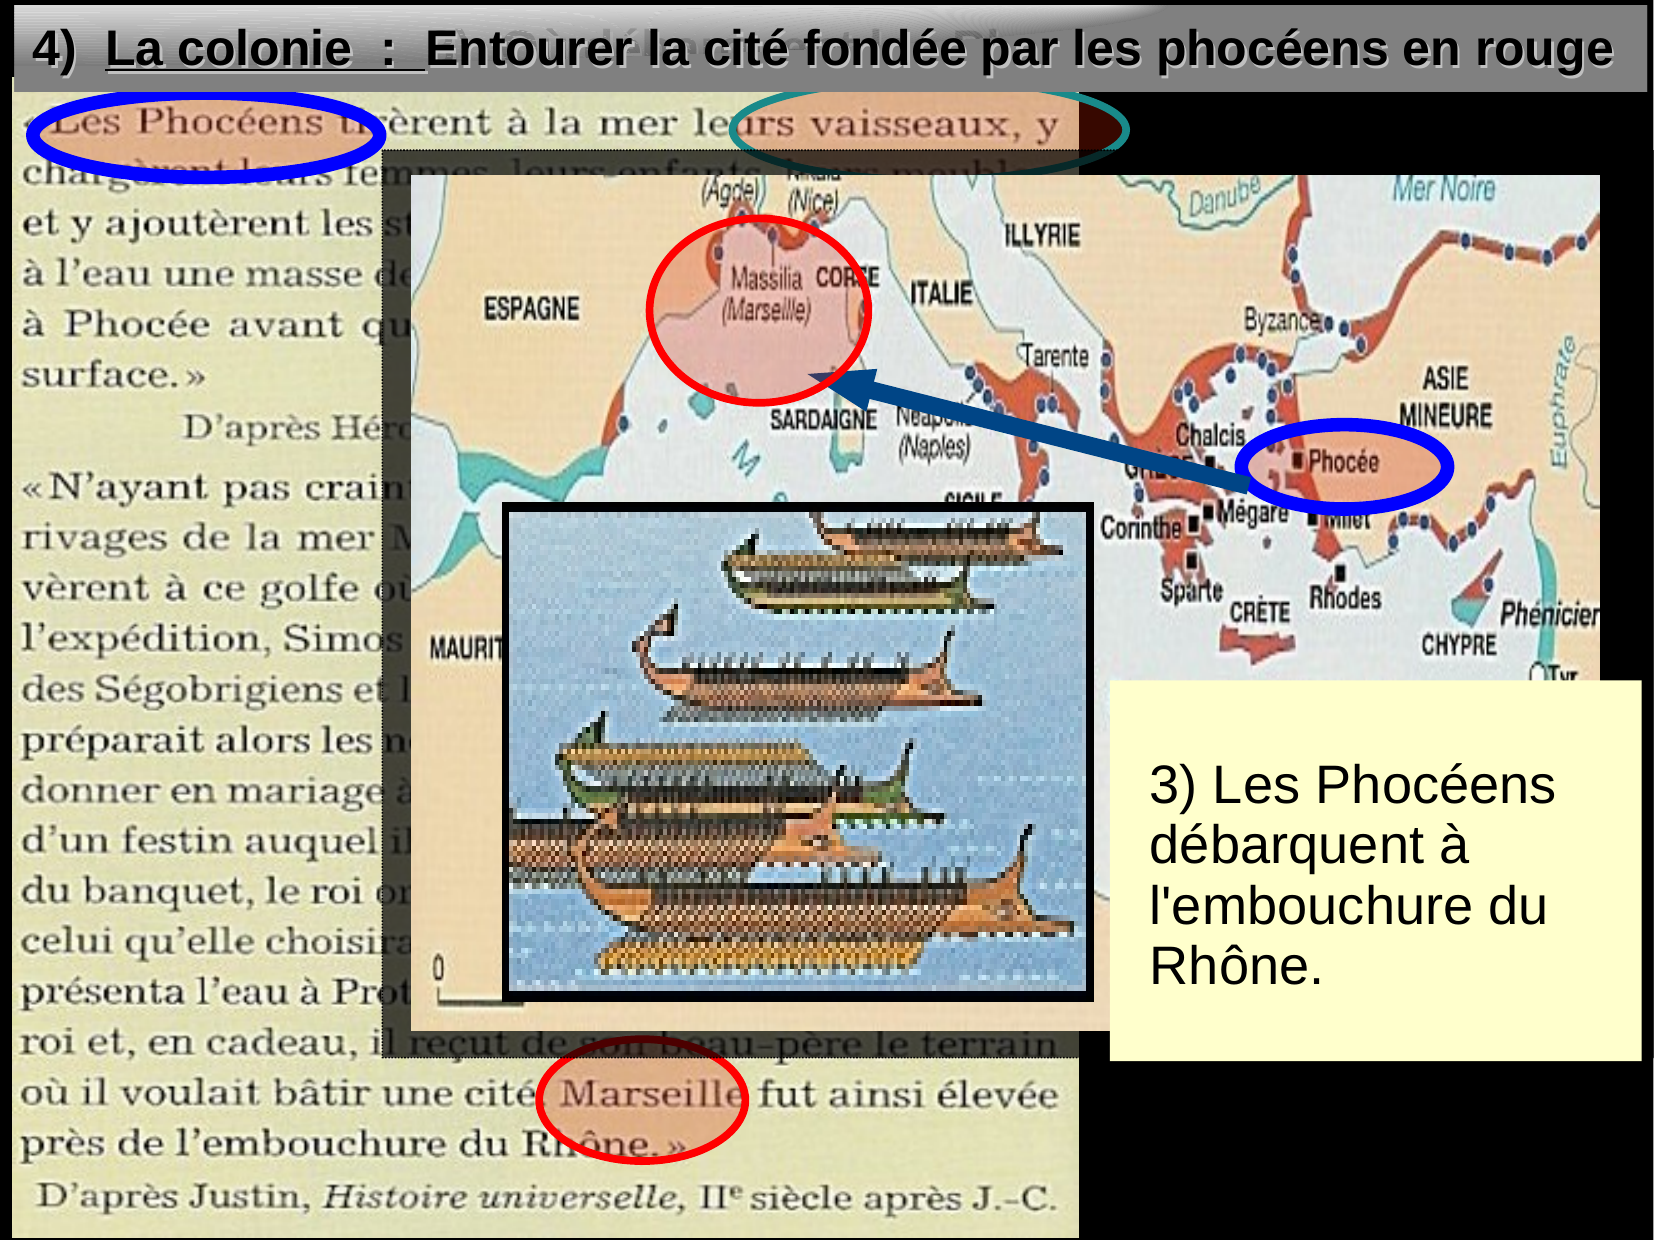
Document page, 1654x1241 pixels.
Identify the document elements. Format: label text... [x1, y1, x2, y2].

text_box 4) La colonie : Entourer la cité fondée par les phocéens en rouge [14, 5, 1648, 92]
text_box 3) Les Phocéens débarquent à l'embouchure du Rhône. [1134, 747, 1637, 1005]
text_box [1241, 424, 1448, 509]
picture [1063, 92, 1079, 97]
text_box [32, 93, 380, 178]
text_box [382, 92, 1654, 1162]
text_box [649, 218, 869, 403]
text_box 2) Les Phocéens promettent de ne pas revenir dans leur cité-mère/ [1083, 150, 1654, 408]
picture [12, 77, 1079, 1238]
picture [411, 175, 1600, 1031]
